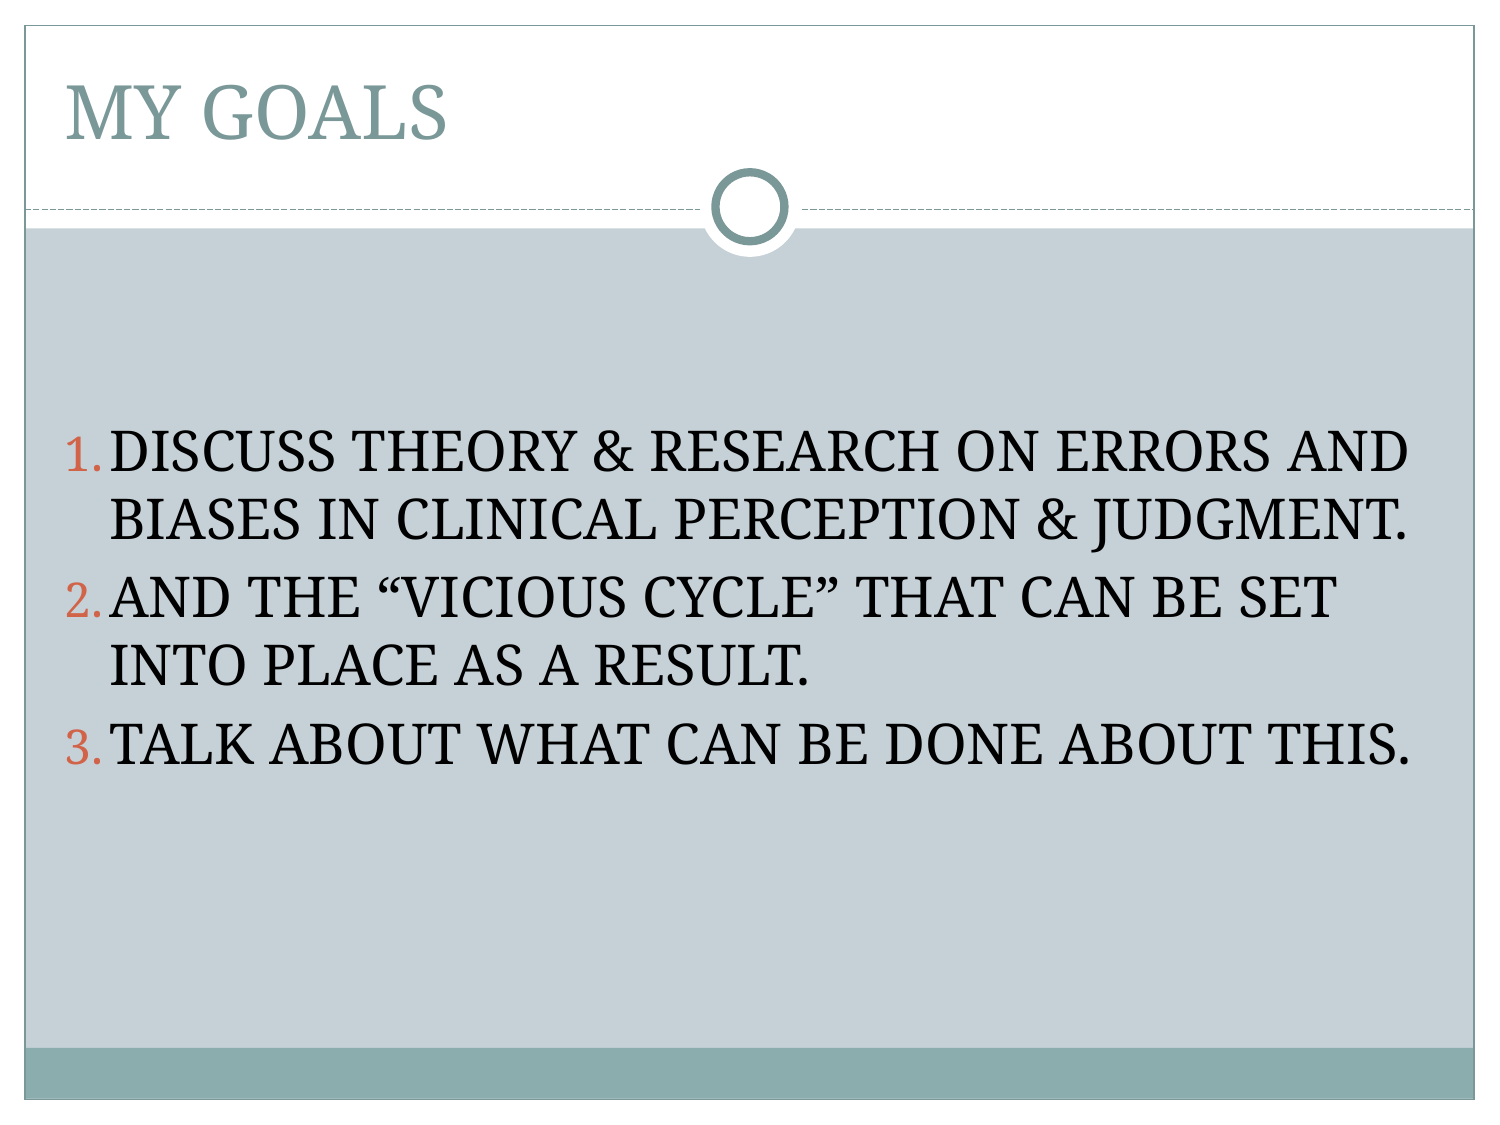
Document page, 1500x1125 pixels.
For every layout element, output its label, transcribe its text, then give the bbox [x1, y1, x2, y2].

title MY GOALS [49, 37, 1450, 162]
list DISCUSS THEORY & RESEARCH ON ERRORS AND BIASES IN CLINICAL PERCEPTION & JUDGMENT. AND THE “VICIOUS CYCLE” THAT CAN BE SET INTO PLACE AS A RESULT. TALK ABOUT WHAT CAN BE DONE ABOUT THIS. [49, 250, 1445, 1001]
